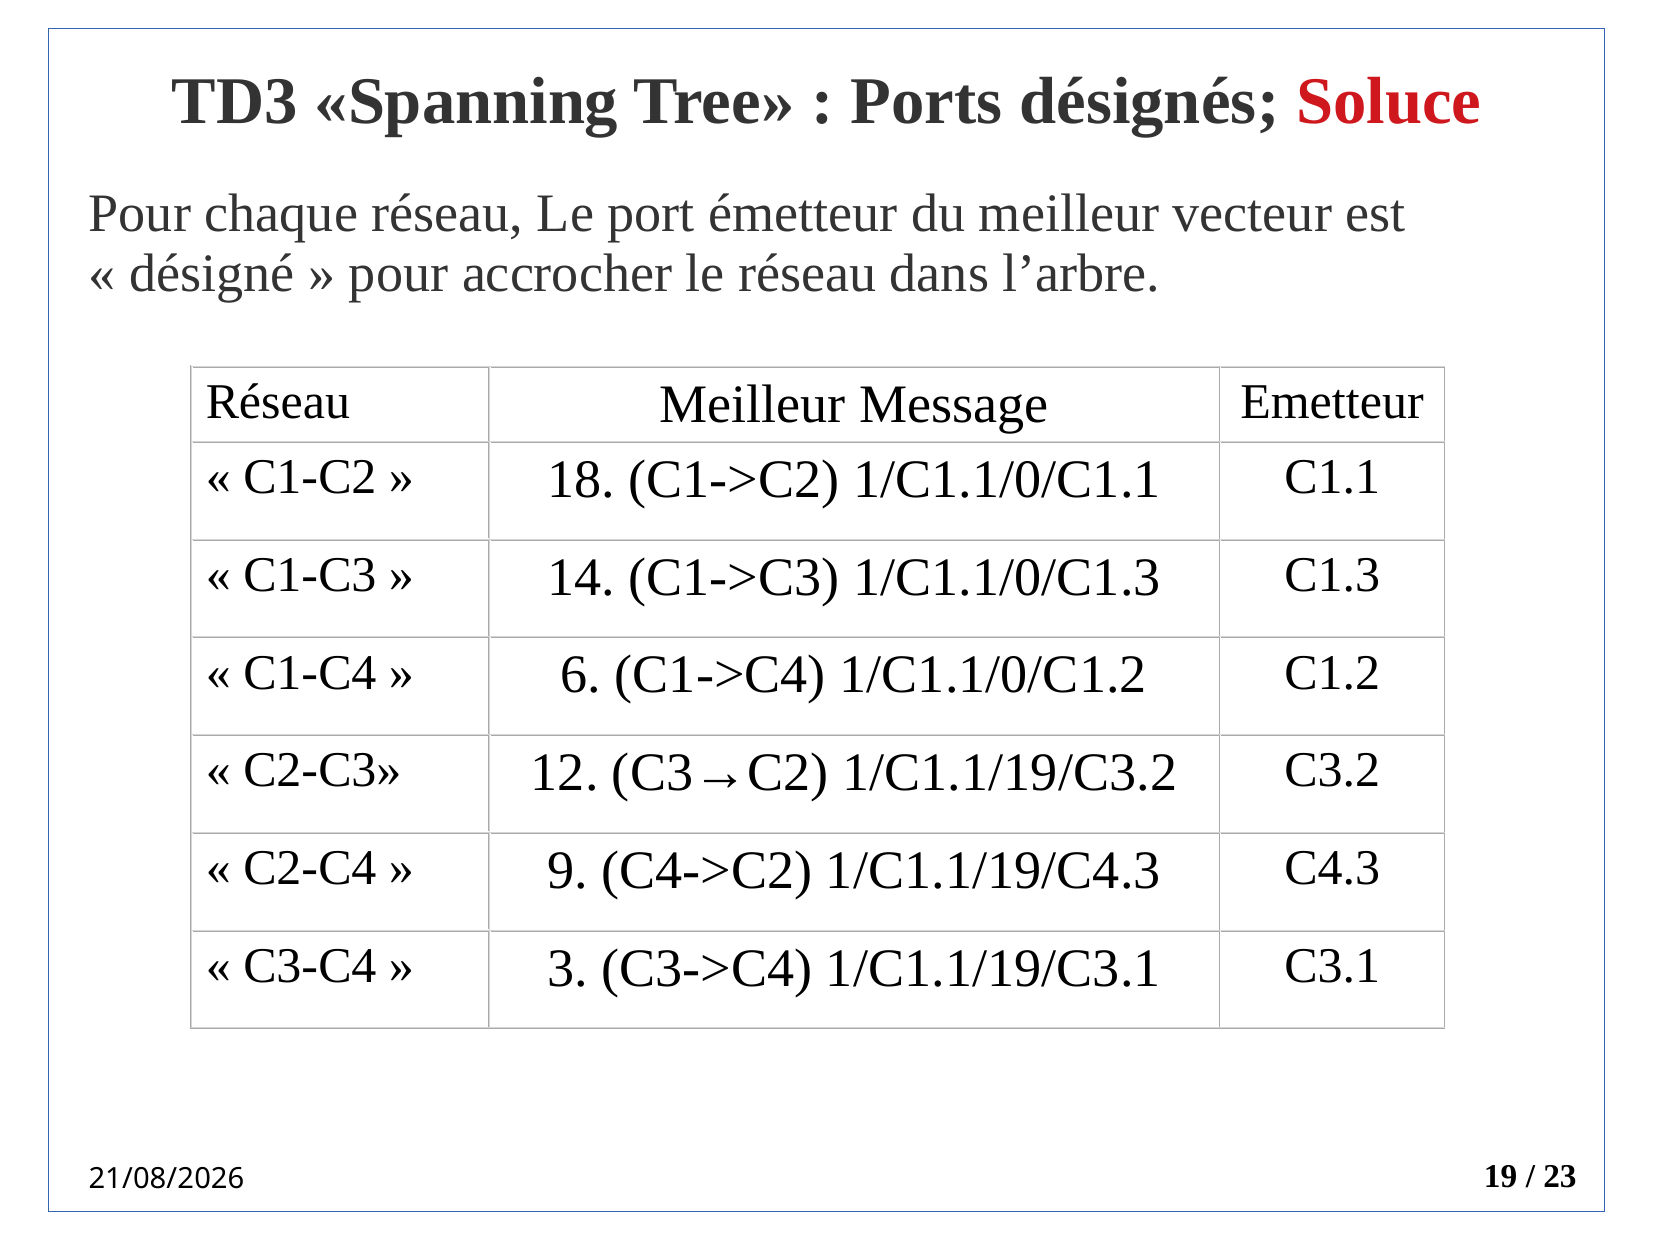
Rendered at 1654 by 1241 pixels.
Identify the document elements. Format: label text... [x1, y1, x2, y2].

table_cell 18. (C1->C2) 1/C1.1/0/C1.1 [491, 443, 1219, 538]
table_cell « C2-C3» [193, 736, 488, 831]
list Pour chaque réseau, Le port émetteur du meilleur vecteur est « désigné » pour accrocher le réseau dans l’arbre. [88, 183, 1565, 1123]
title TD3 «Spanning Tree» : Ports désignés; Soluce [88, 61, 1565, 142]
table_cell 3. (C3->C4) 1/C1.1/19/C3.1 [491, 932, 1219, 1026]
table_cell « C2-C4 » [193, 834, 488, 929]
table_header Meilleur Message [491, 368, 1219, 441]
table_cell C1.3 [1221, 541, 1444, 636]
table_cell C3.1 [1221, 932, 1444, 1026]
table_cell « C1-C3 » [193, 541, 488, 636]
table_cell C4.3 [1221, 834, 1444, 929]
table_cell « C1-C2 » [193, 443, 488, 538]
table_cell « C3-C4 » [193, 932, 488, 1026]
table_cell « C1-C4 » [193, 638, 488, 734]
table_cell C1.1 [1221, 443, 1444, 538]
table_cell C3.2 [1221, 736, 1444, 831]
table_cell 6. (C1->C4) 1/C1.1/0/C1.2 [491, 638, 1219, 734]
table_cell 12. (C3→C2) 1/C1.1/19/C3.2 [491, 736, 1219, 831]
table_cell 14. (C1->C3) 1/C1.1/0/C1.3 [491, 541, 1219, 636]
table_cell C1.2 [1221, 638, 1444, 734]
table_cell 9. (C4->C2) 1/C1.1/19/C4.3 [491, 834, 1219, 929]
table_header Réseau [193, 368, 488, 441]
table_header Emetteur [1221, 368, 1444, 441]
